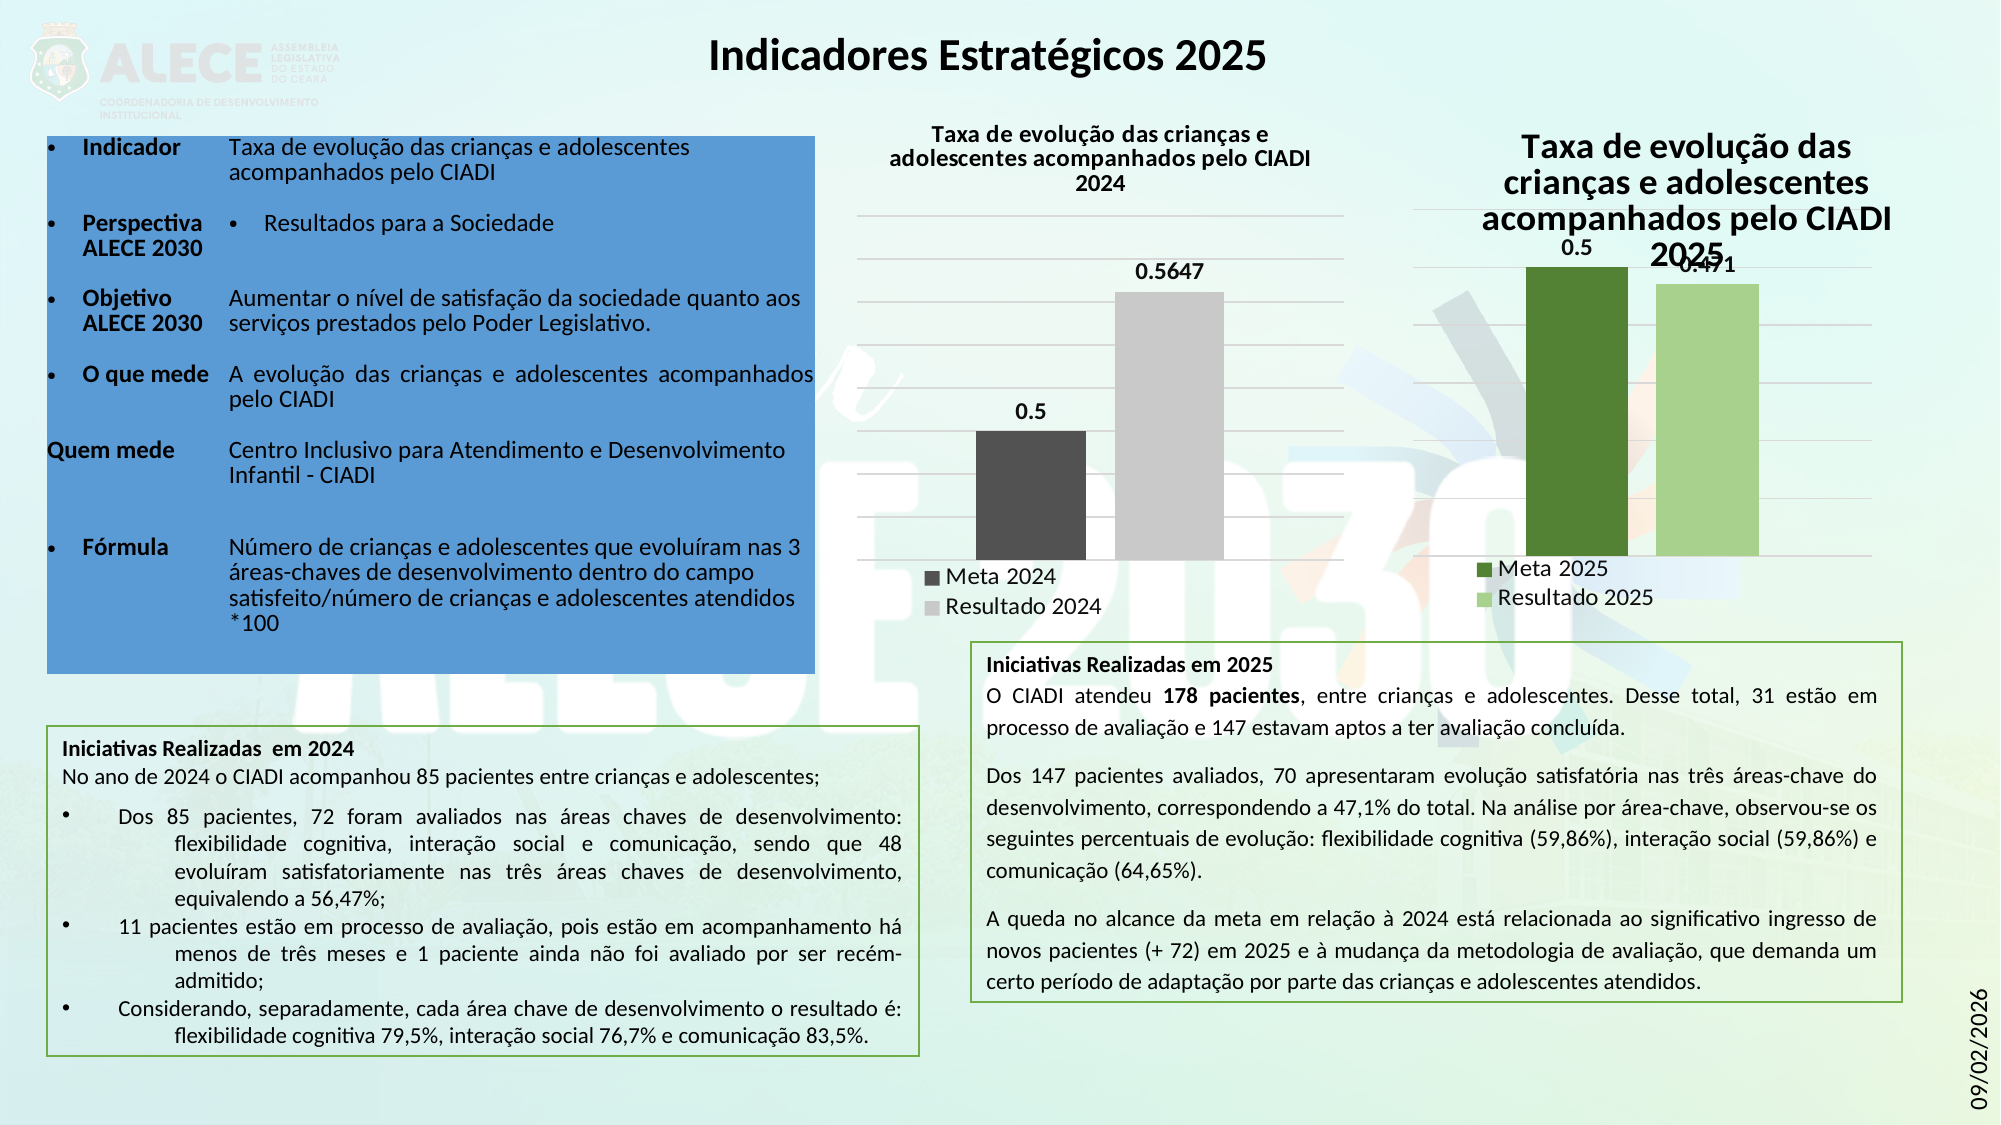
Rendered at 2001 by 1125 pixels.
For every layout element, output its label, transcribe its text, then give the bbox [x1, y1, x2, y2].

table_cell Fórmula [47, 537, 229, 674]
table_cell A evolução das crianças e adolescentes acompanhados pelo CIADI [229, 364, 815, 440]
text_box 09/02/2026 [1954, 972, 2000, 1125]
table_cell Aumentar o nível de satisfação da sociedade quanto aos serviços prestados pelo Poder Legislativo. [229, 288, 815, 364]
table_cell O que mede [47, 364, 229, 440]
title Indicadores Estratégicos 2025 [671, 22, 1305, 89]
table_cell Perspectiva ALECE 2030 [47, 212, 229, 288]
table_cell Resultados para a Sociedade [229, 212, 815, 288]
table_header Taxa de evolução das crianças e adolescentes acompanhados pelo CIADI [229, 136, 815, 212]
table_cell Centro Inclusivo para Atendimento e Desenvolvimento Infantil - CIADI [229, 440, 815, 537]
table_header Indicador [47, 136, 229, 212]
table_cell Objetivo ALECE 2030 [47, 288, 229, 364]
table_cell Quem mede [47, 440, 229, 537]
chart [1396, 115, 1928, 618]
text_box Iniciativas Realizadas em 2024 No ano de 2024 o CIADI acompanhou 85 pacientes entre crianças e adolescentes; Dos 85 pacientes, 72 foram avaliados nas áreas chaves de desenvolvimento: flexibilidade cognitiva, interação social e comunicação, sendo que 48 evoluíram satisfatoriamente nas três áreas chaves de desenvolvimento, equivalendo a 56,47%; 11 pacientes estão em processo de avaliação, pois estão em acompanhamento há menos de três meses e 1 paciente ainda não foi avaliado por ser recém-admitido; Considerando, separadamente, cada área chave de desenvolvimento o resultado é: flexibilidade cognitiva 79,5%, interação social 76,7% e comunicação 83,5%. [47, 726, 919, 1056]
chart [833, 106, 1378, 627]
table_cell Número de crianças e adolescentes que evoluíram nas 3 áreas-chaves de desenvolvimento dentro do campo satisfeito/número de crianças e adolescentes atendidos *100 [229, 537, 815, 674]
text_box Iniciativas Realizadas em 2025 O CIADI atendeu 178 pacientes, entre crianças e adolescentes. Desse total, 31 estão em processo de avaliação e 147 estavam aptos a ter avaliação concluída. Dos 147 pacientes avaliados, 70 apresentaram evolução satisfatória nas três áreas-chave do desenvolvimento, correspondendo a 47,1% do total. Na análise por área-chave, observou-se os seguintes percentuais de evolução: flexibilidade cognitiva (59,86%), interação social (59,86%) e comunicação (64,65%). A queda no alcance da meta em relação à 2024 está relacionada ao significativo ingresso de novos pacientes (+ 72) em 2025 e à mudança da metodologia de avaliação, que demanda um certo período de adaptação por parte das crianças e adolescentes atendidos. [971, 642, 1902, 1002]
